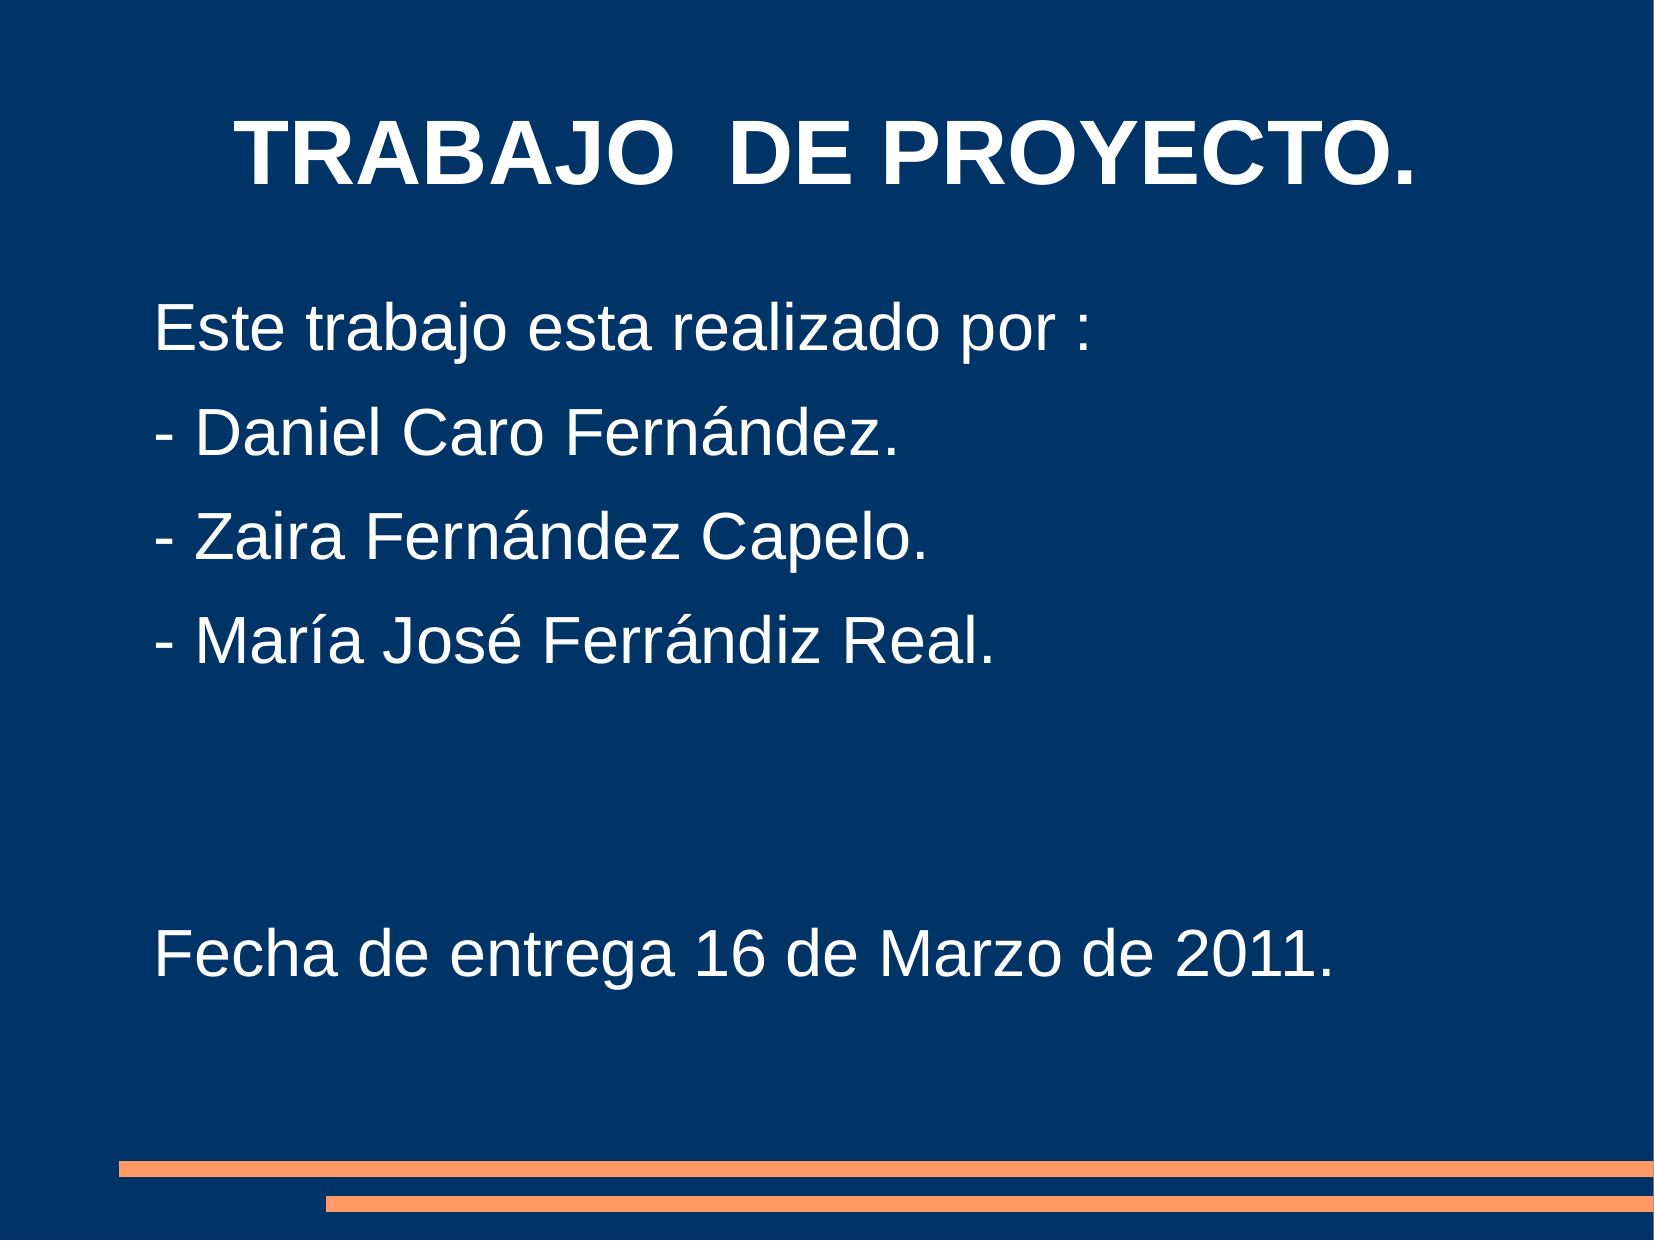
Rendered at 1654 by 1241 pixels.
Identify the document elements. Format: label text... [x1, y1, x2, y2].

list Este trabajo esta realizado por : - Daniel Caro Fernández. - Zaira Fernández Capelo. - María José Ferrándiz Real. Fecha de entrega 16 de Marzo de 2011. [82, 290, 1571, 1109]
title TRABAJO DE PROYECTO. [82, 56, 1571, 250]
